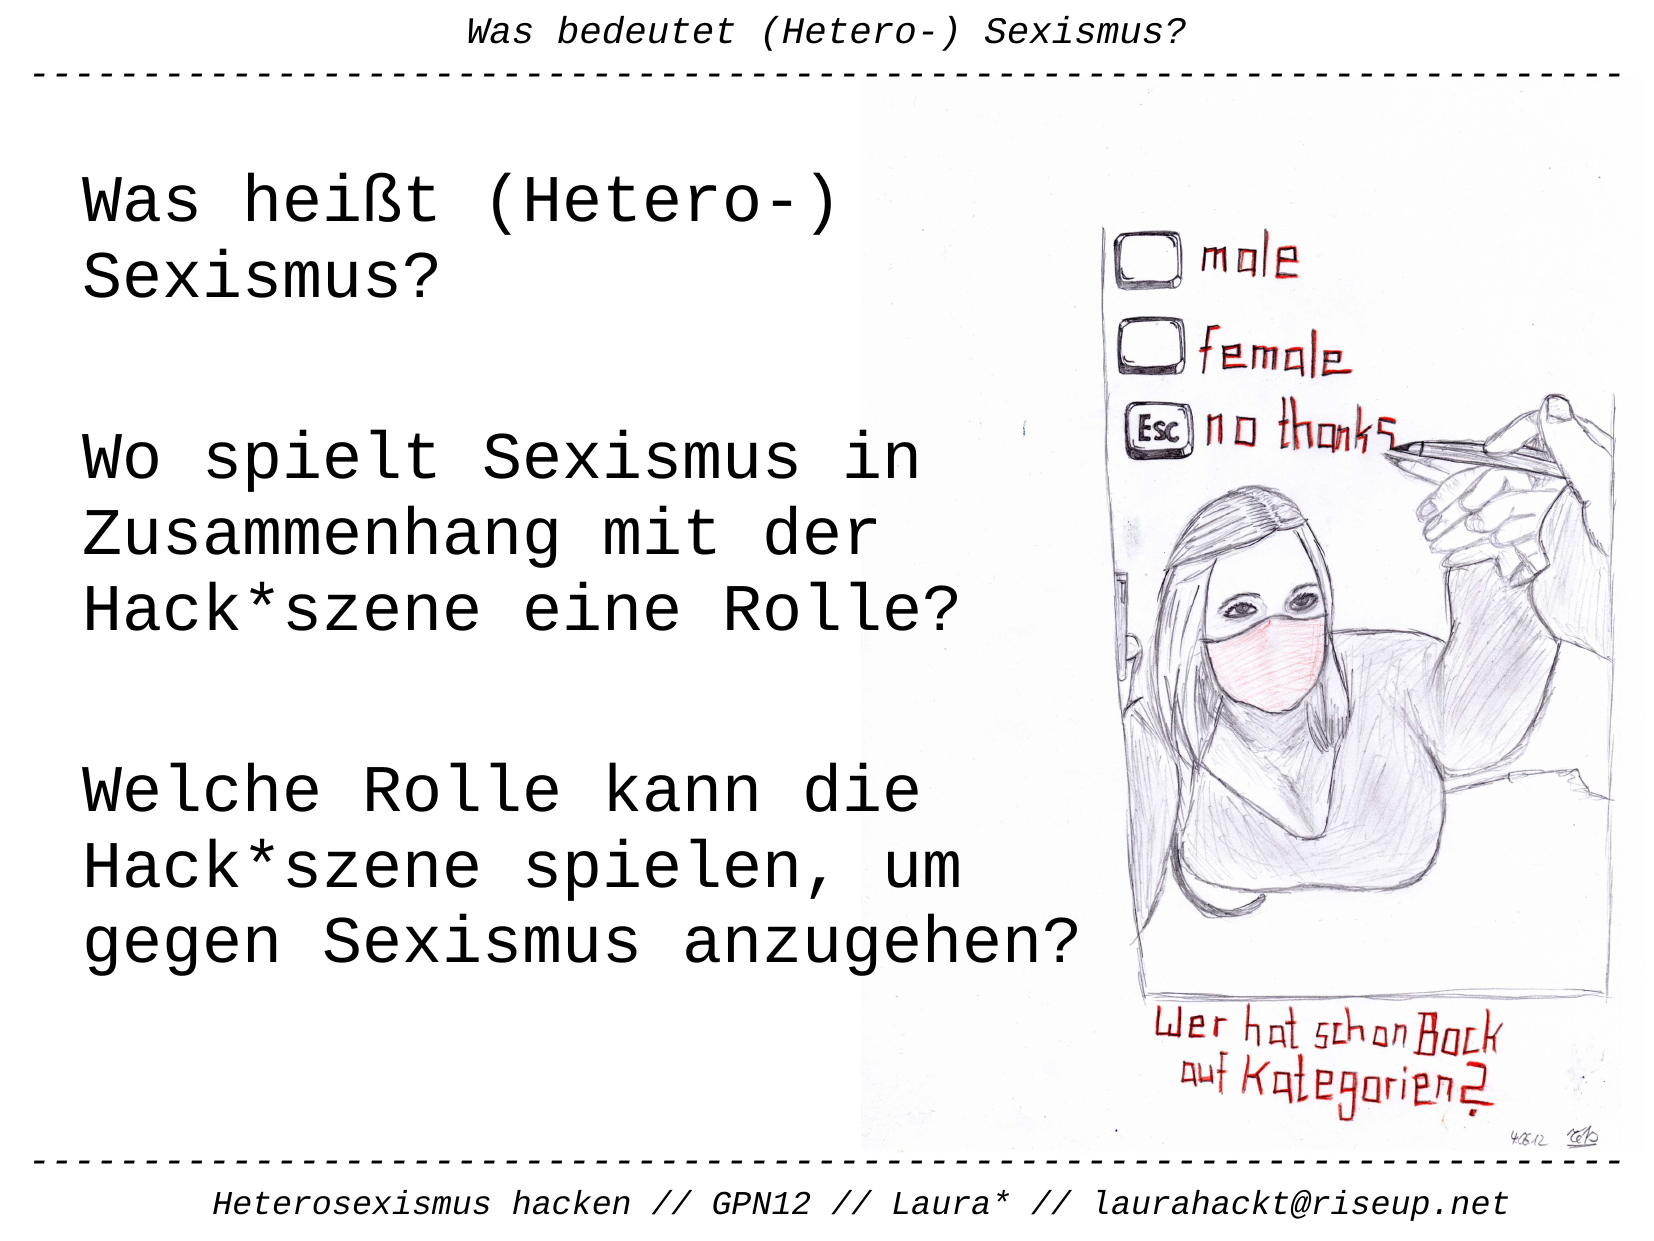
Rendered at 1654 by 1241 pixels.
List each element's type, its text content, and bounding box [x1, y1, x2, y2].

list Heterosexismus hacken // GPN12 // Laura* // laurahackt@riseup.net [0, 1186, 1654, 1241]
picture [861, 98, 1645, 1098]
title ----------------------------------------------------------------------- [0, 1098, 1654, 1184]
list Was heißt (Hetero-) Sexismus? Wo spielt Sexismus in Zusammenhang mit der Hack*szene eine Rolle? Welche Rolle kann die Hack*szene spielen, um gegen Sexismus anzugehen? [82, 166, 1139, 1109]
title Was bedeutet (Hetero-) Sexismus? ----------------------------------------------------------------------- [0, 12, 1654, 98]
